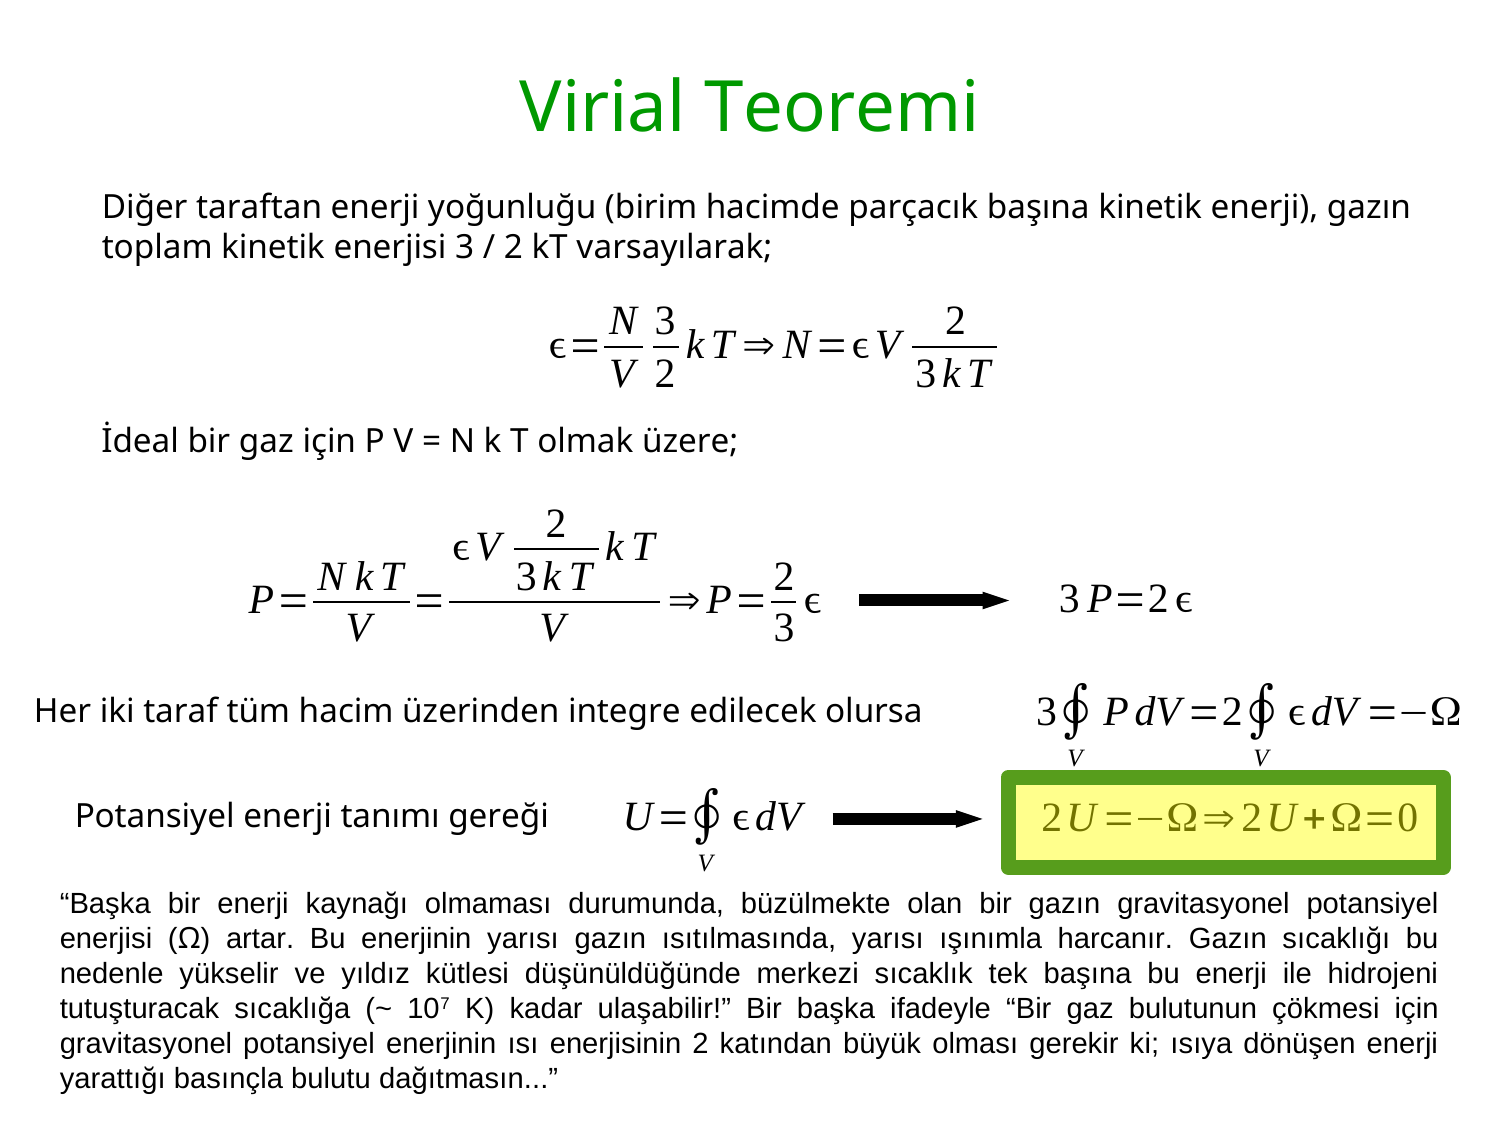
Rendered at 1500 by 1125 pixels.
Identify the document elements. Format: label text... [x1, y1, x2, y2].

chart [542, 297, 1006, 397]
chart [1052, 574, 1201, 622]
text_box İdeal bir gaz için P V = N k T olmak üzere; [86, 411, 1387, 472]
chart [616, 785, 815, 877]
text_box “Başka bir enerji kaynağı olmaması durumunda, büzülmekte olan bir gazın gravitasyonel potansiyel enerjisi (Ω) artar. Bu enerjinin yarısı gazın ısıtılmasında, yarısı ışınımla harcanır. Gazın sıcaklığı bu nedenle yükselir ve yıldız kütlesi düşünüldüğünde merkezi sıcaklık tek başına bu enerji ile hidrojeni tutuşturacak sıcaklığa (~ 107 K) kadar ulaşabilir!” Bir başka ifadeyle “Bir gaz bulutunun çökmesi için gravitasyonel potansiyel enerjinin ısı enerjisinin 2 katından büyük olması gerekir ki; ısıya dönüşen enerji yarattığı basınçla bulutu dağıtmasın...” [45, 877, 1456, 1103]
text_box [1008, 777, 1444, 868]
text_box Diğer taraftan enerji yoğunluğu (birim hacimde parçacık başına kinetik enerji), gazın toplam kinetik enerjisi 3 / 2 kT varsayılarak; [87, 178, 1456, 274]
text_box Her iki taraf tüm hacim üzerinden integre edilecek olursa [19, 681, 1029, 757]
title Virial Teoremi [75, 9, 1426, 198]
text_box Potansiyel enerji tanımı gereği [60, 786, 611, 862]
chart [240, 499, 830, 652]
chart [1029, 680, 1469, 772]
